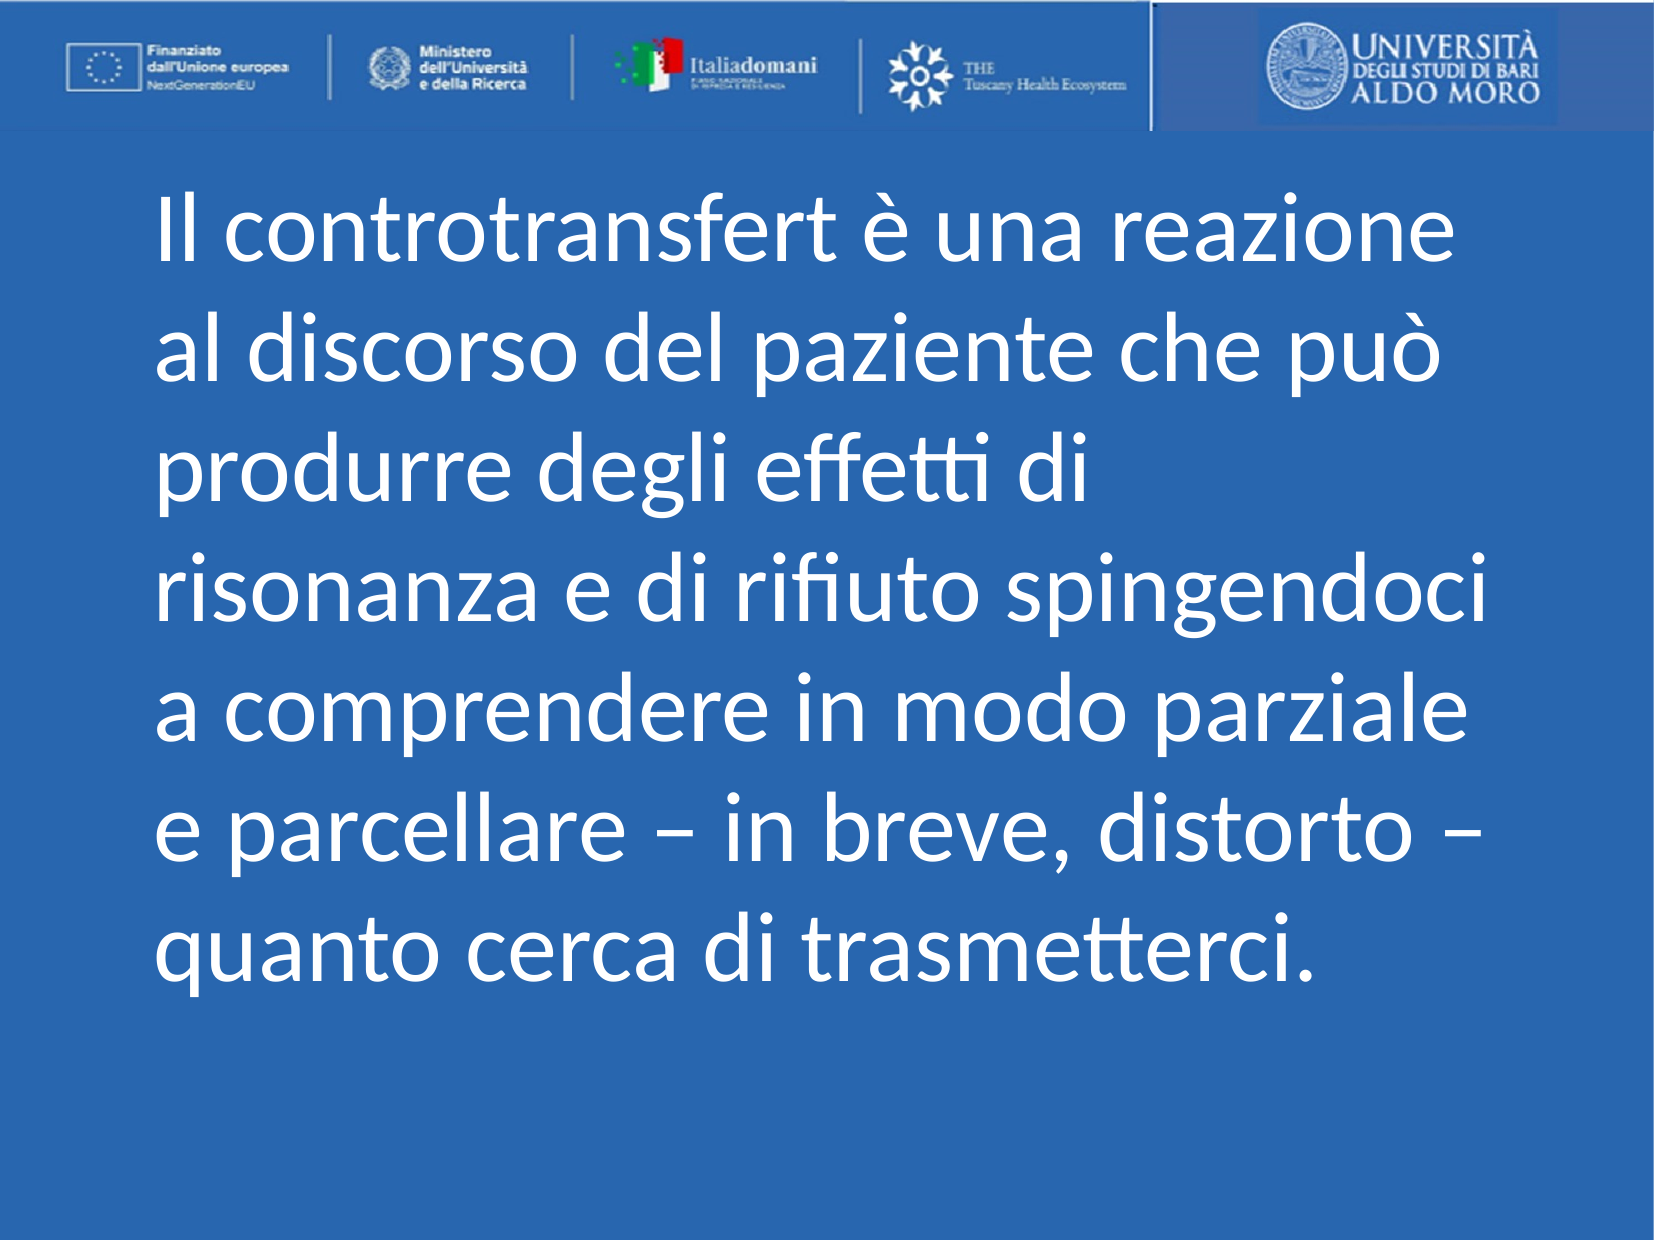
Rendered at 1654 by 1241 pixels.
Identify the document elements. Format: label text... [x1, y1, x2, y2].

subtitle Il controtransfert è una reazione al discorso del paziente che può produrre degli effetti di risonanza e di rifiuto spingendoci a comprendere in modo parziale e parcellare – in breve, distorto – quanto cerca di trasmetterci. info@etnopsi.it [138, 154, 1516, 898]
picture [0, 0, 1654, 132]
